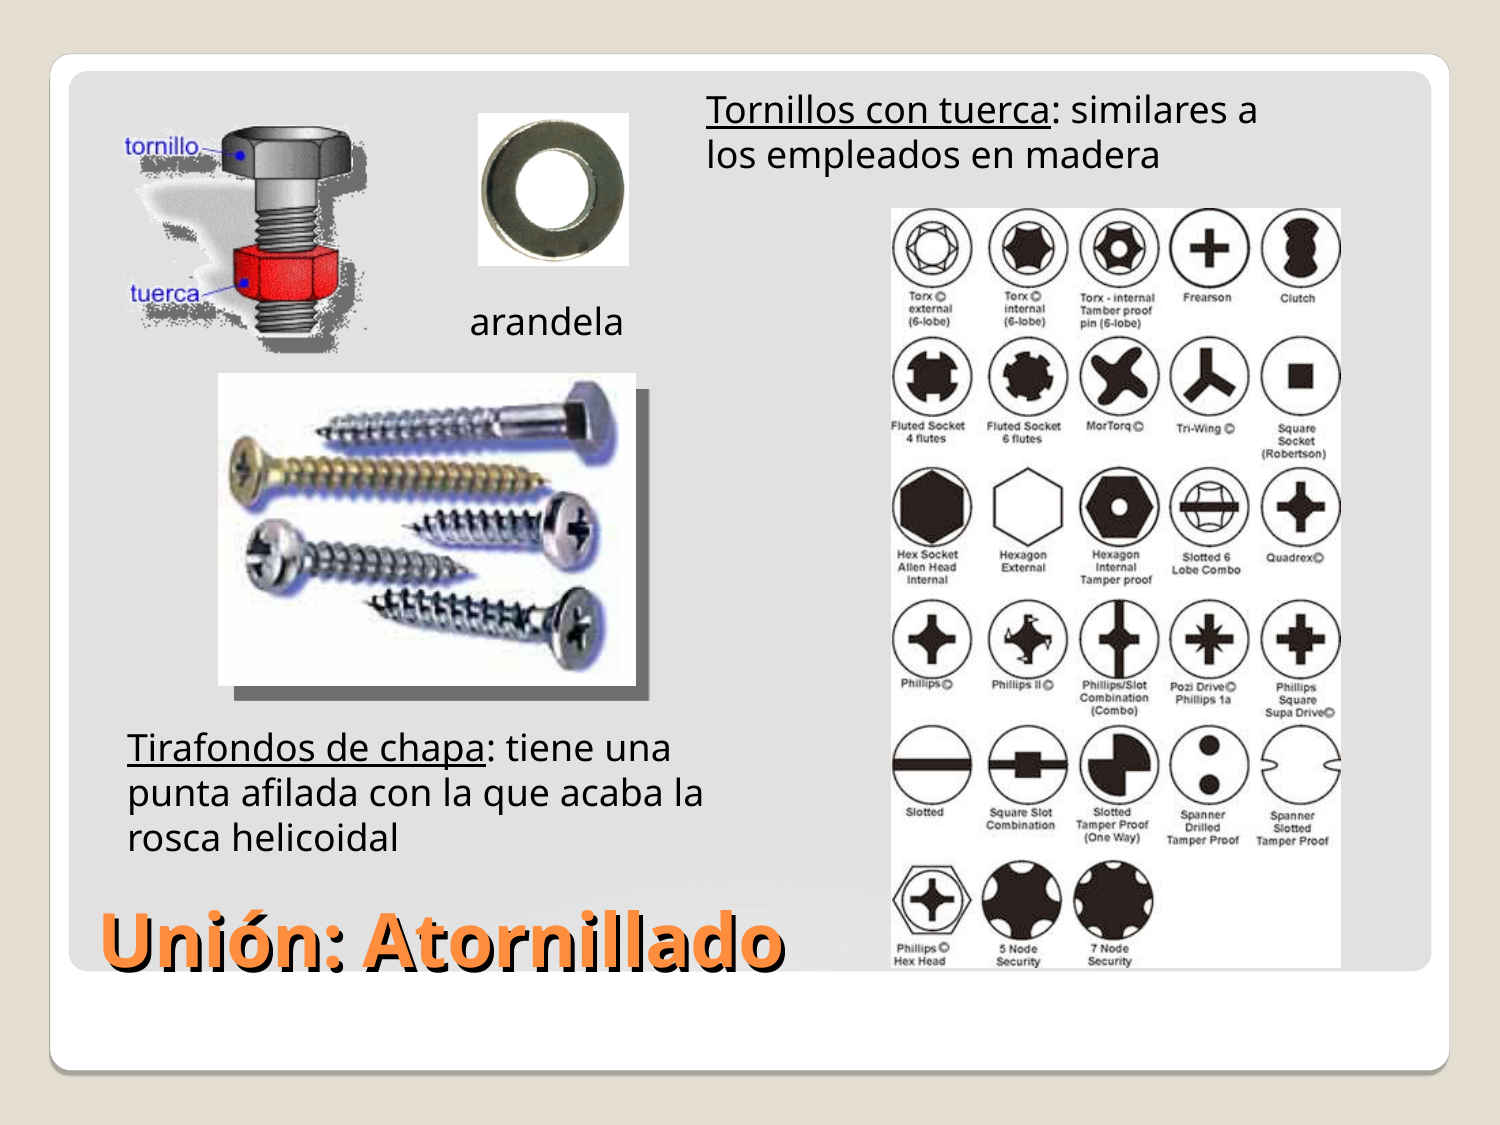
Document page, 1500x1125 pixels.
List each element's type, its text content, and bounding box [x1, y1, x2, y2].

picture [123, 125, 353, 342]
text_box Tirafondos de chapa: tiene una punta afilada con la que acaba la rosca helicoidal [112, 716, 762, 868]
picture [478, 113, 629, 266]
picture [891, 208, 1341, 968]
text_box Tornillos con tuerca: similares a los empleados en madera [690, 78, 1329, 185]
title Unión: Atornillado [82, 817, 1426, 991]
text_box arandela [454, 290, 691, 352]
picture [218, 373, 636, 687]
